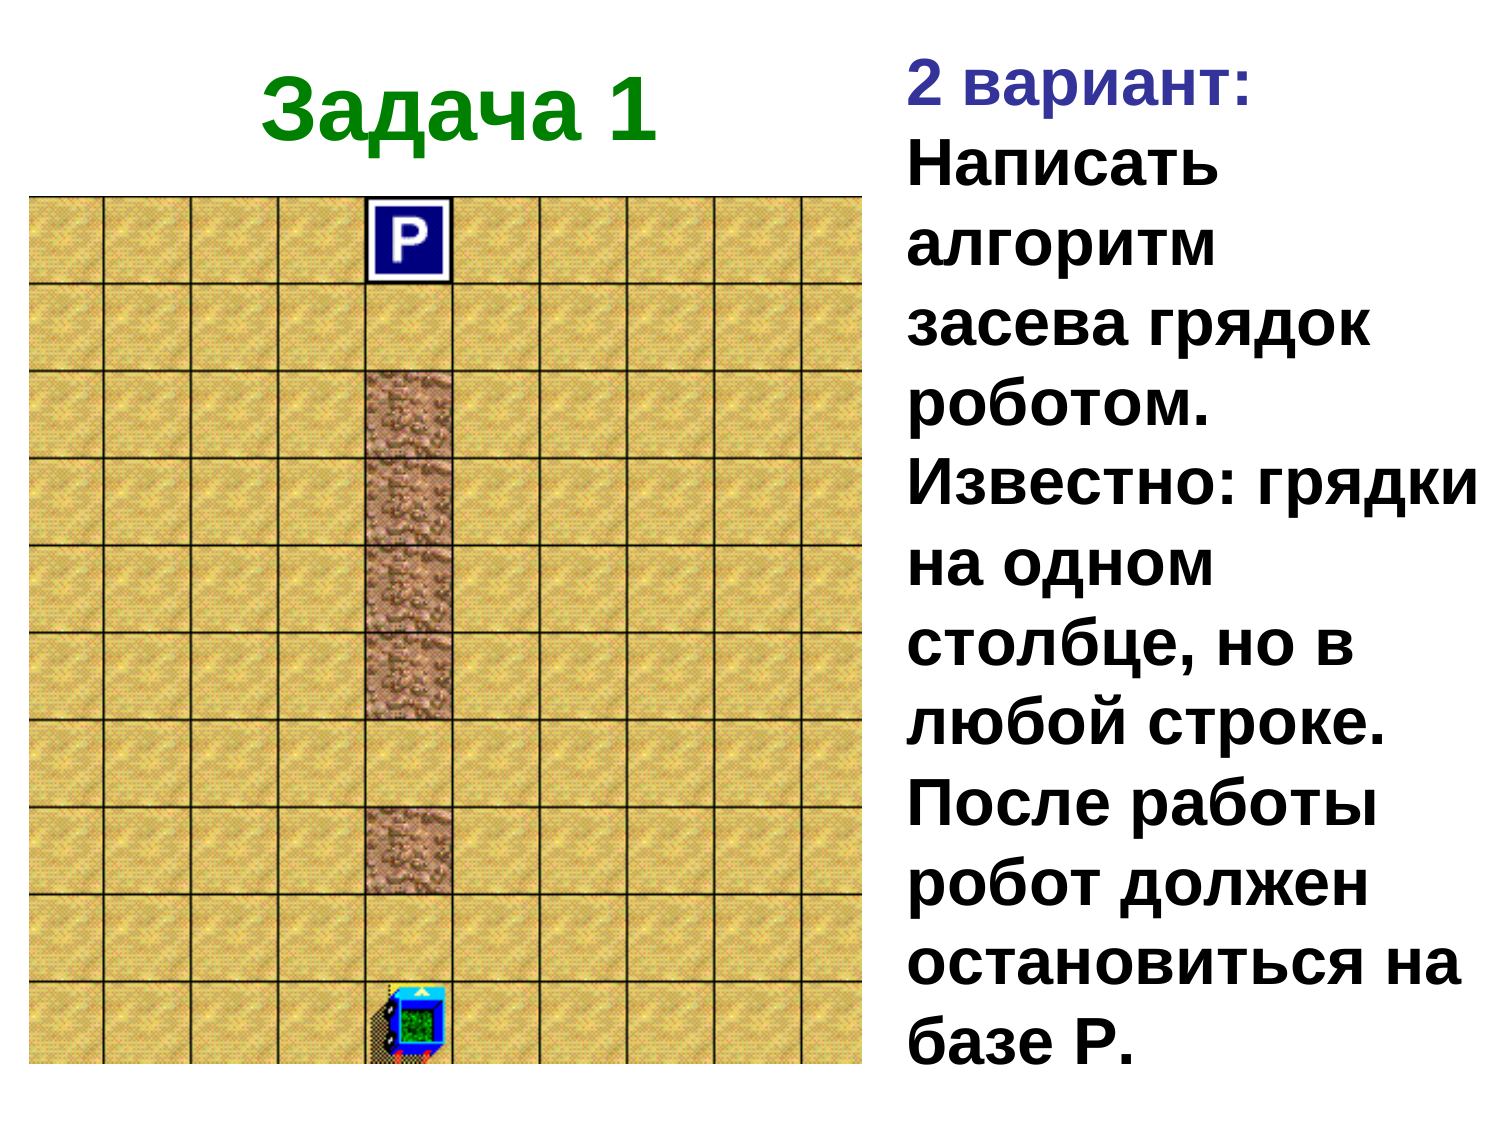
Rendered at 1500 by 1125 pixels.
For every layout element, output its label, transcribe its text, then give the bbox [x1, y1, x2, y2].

text_box 2 вариант: Написать алгоритм засева грядок роботом. Известно: грядки на одном столбце, но в любой строке. После работы робот должен остановиться на базе P. [891, 30, 1500, 1086]
title Задача 1 [74, 45, 845, 173]
chart [29, 196, 862, 1065]
